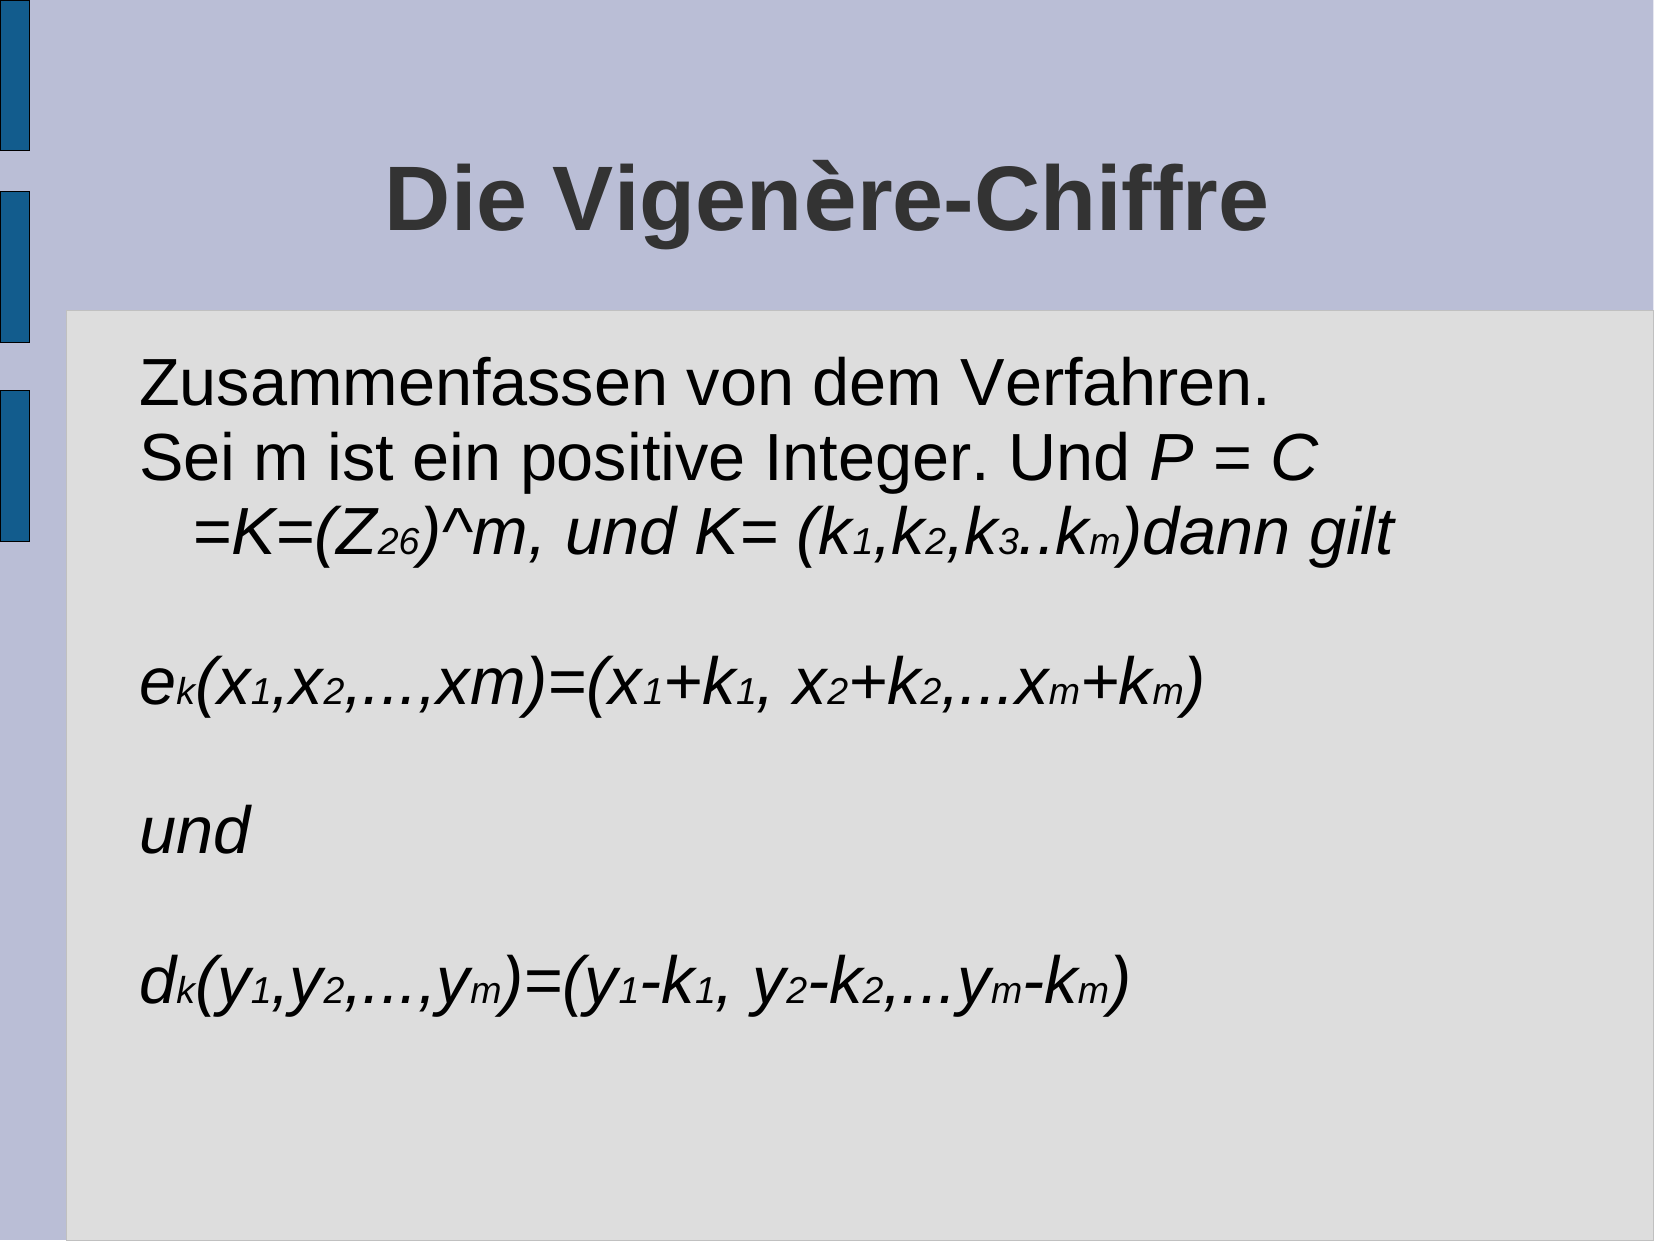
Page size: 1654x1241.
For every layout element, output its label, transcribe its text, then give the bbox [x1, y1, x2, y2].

list Zusammenfassen von dem Verfahren. Sei m ist ein positive Integer. Und P = C =K=(Z26)^m, und K= (k1,k2,k3..km)dann gilt ek(x1,x2,...,xm)=(x1+k1, x2+k2,...xm+km) und dk(y1,y2,...,ym)=(y1-k1, y2-k2,...ym-km) [121, 344, 1534, 1127]
title Die Vigenère-Chiffre [121, 91, 1534, 299]
